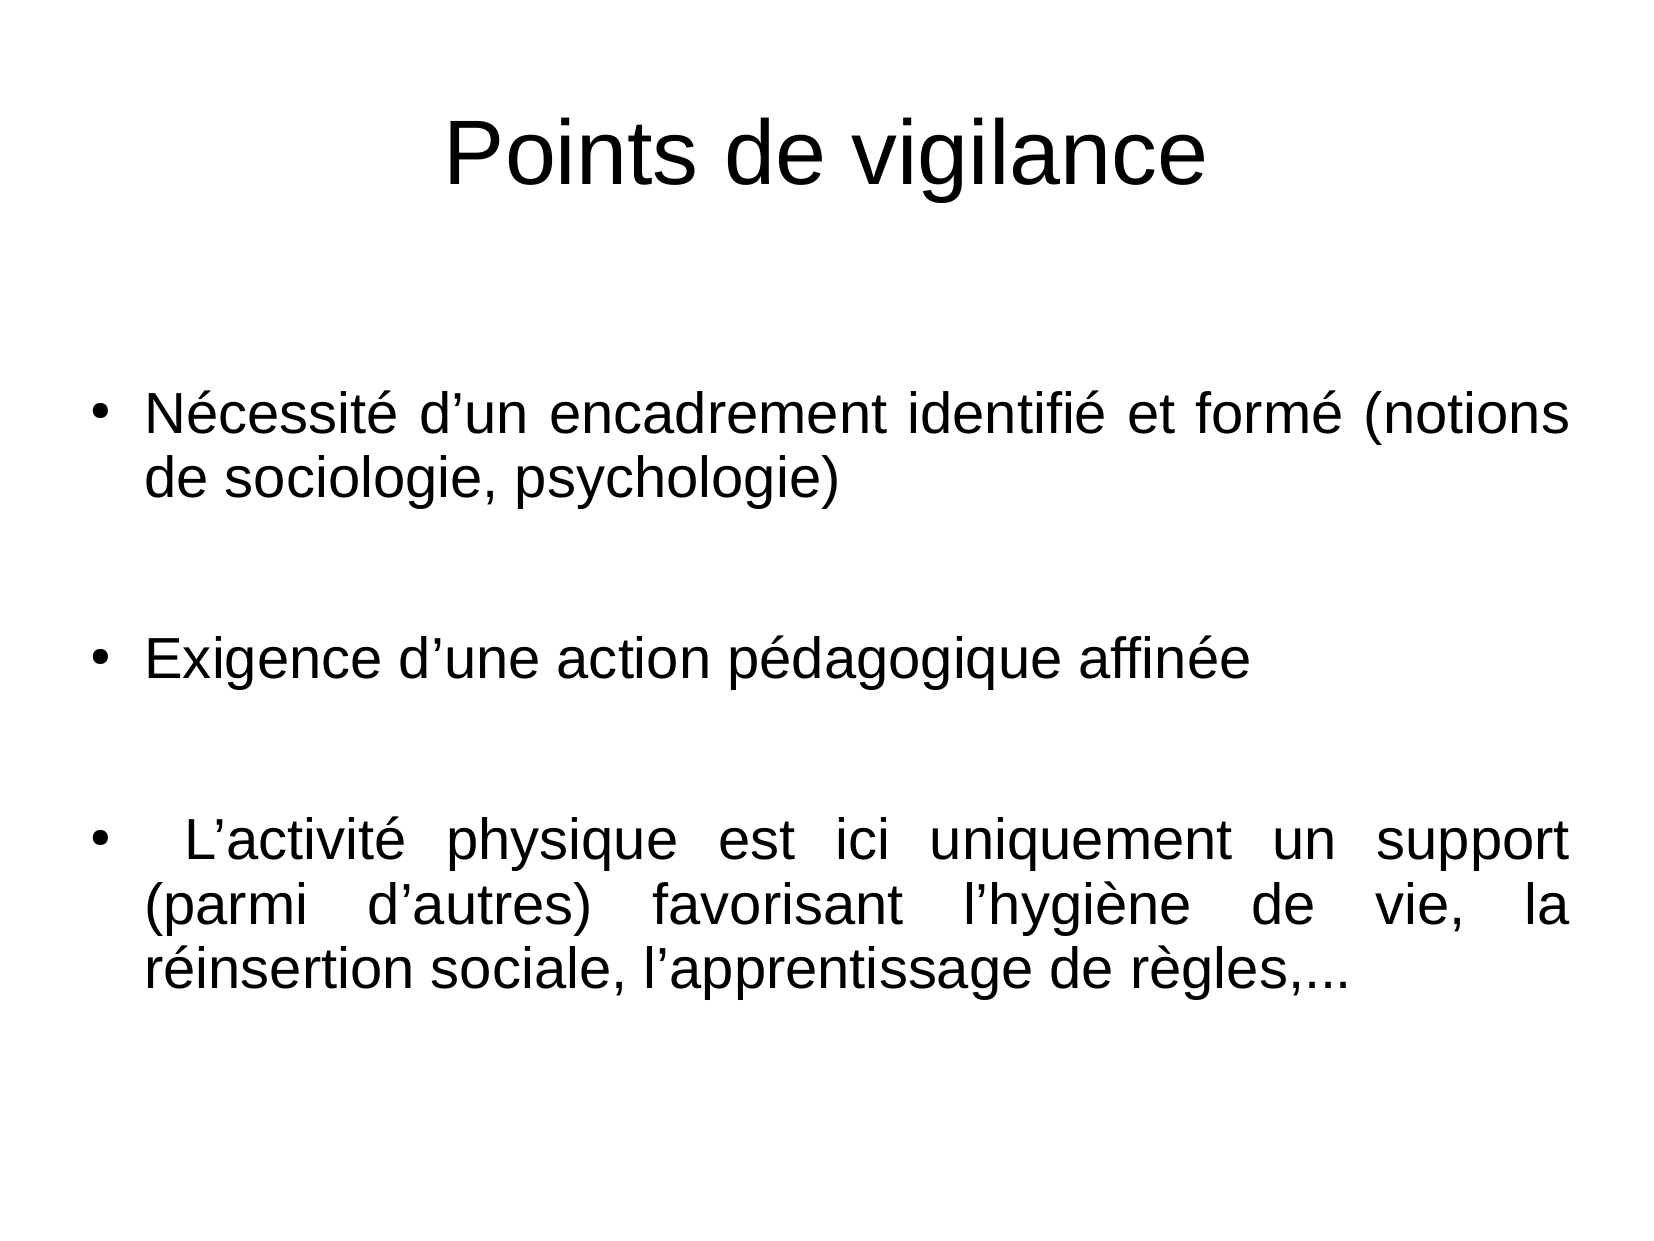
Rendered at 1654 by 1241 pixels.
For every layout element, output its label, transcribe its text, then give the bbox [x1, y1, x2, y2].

title Points de vigilance [0, 0, 1654, 307]
list Nécessité d’un encadrement identifié et formé (notions de sociologie, psychologie) Exigence d’une action pédagogique affinée L’activité physique est ici uniquement un support (parmi d’autres) favorisant l’hygiène de vie, la réinsertion sociale, l’apprentissage de règles,... [82, 290, 1571, 1010]
